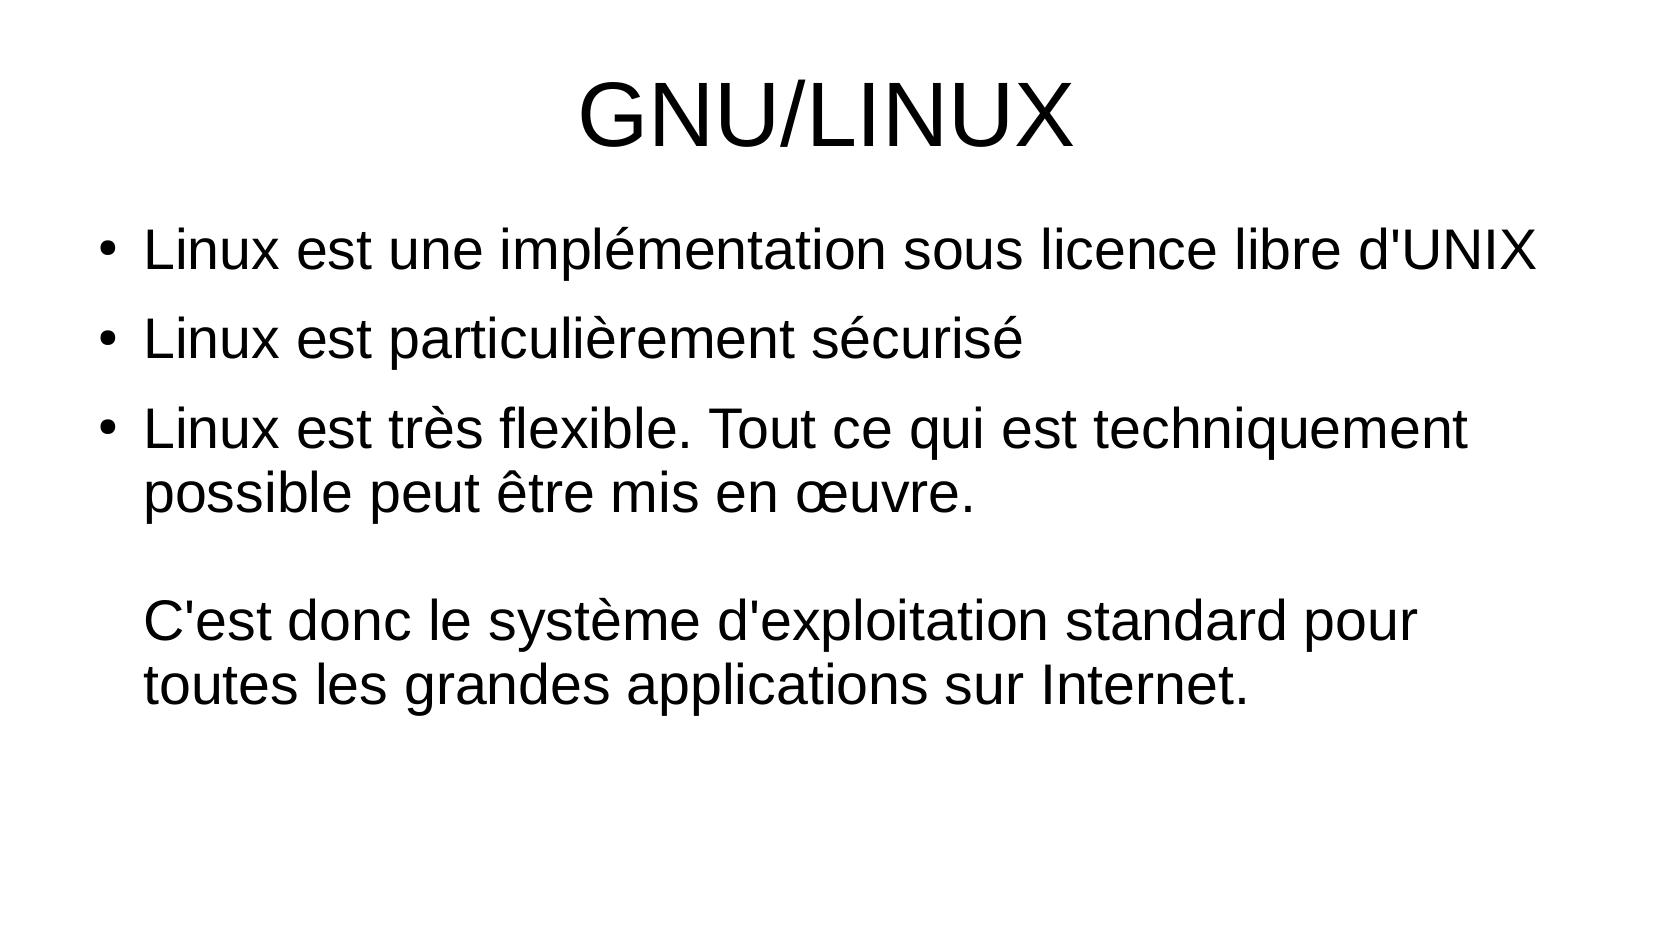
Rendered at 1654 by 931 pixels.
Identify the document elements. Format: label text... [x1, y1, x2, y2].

list Linux est une implémentation sous licence libre d'UNIX Linux est particulièrement sécurisé Linux est très flexible. Tout ce qui est techniquement possible peut être mis en œuvre. C'est donc le système d'exploitation standard pour toutes les grandes applications sur Internet. [82, 217, 1571, 758]
title GNU/LINUX [82, 37, 1571, 193]
